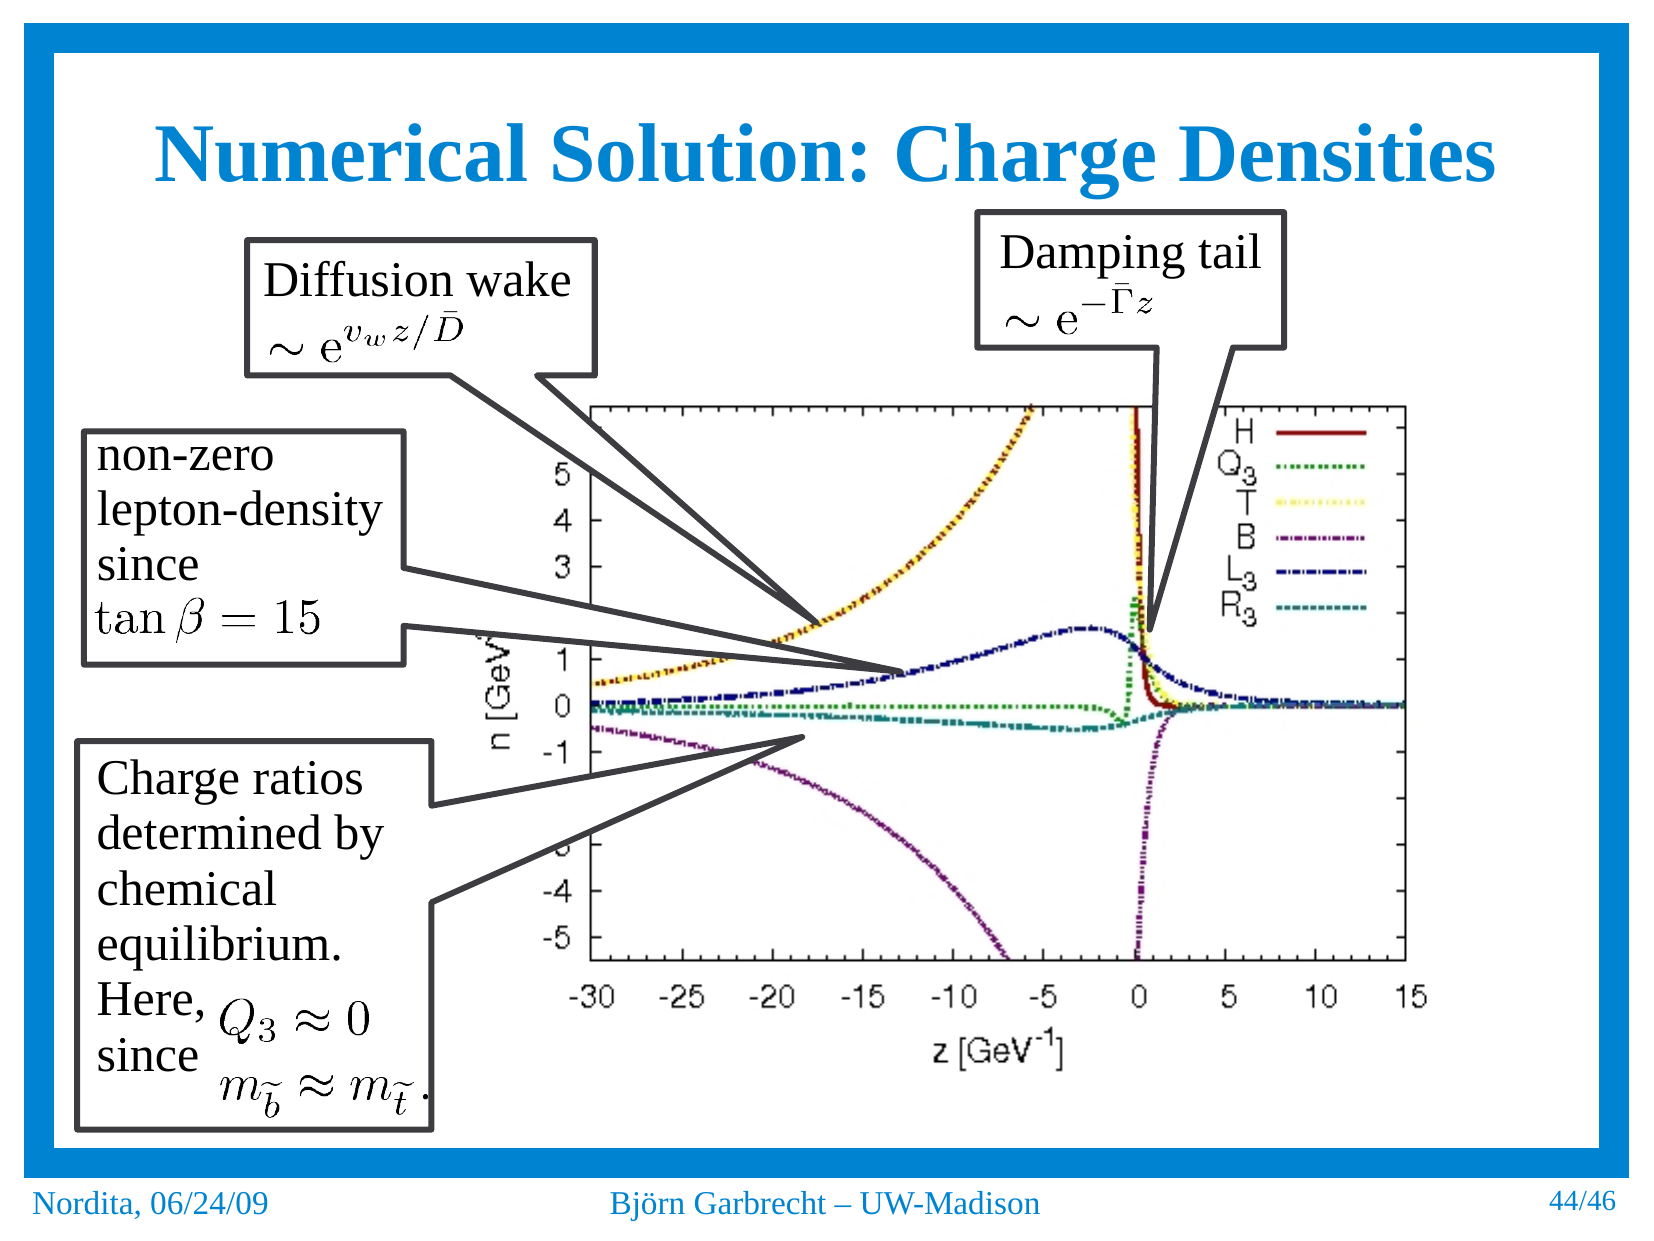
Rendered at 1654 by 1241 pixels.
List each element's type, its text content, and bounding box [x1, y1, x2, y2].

picture [263, 308, 474, 369]
text_box [977, 212, 1285, 630]
text_box [83, 431, 901, 672]
picture [90, 594, 326, 650]
text_box Damping tail [984, 216, 1278, 293]
text_box non-zero lepton-density since [82, 418, 399, 615]
title Numerical Solution: Charge Densities [82, 49, 1571, 257]
picture [999, 280, 1160, 341]
text_box [400, 1122, 432, 1130]
picture [209, 995, 374, 1051]
text_box Charge ratios determined by chemical equilibrium. Here, since [81, 742, 400, 1181]
picture [215, 1071, 440, 1122]
text_box [247, 240, 817, 623]
text_box [77, 737, 803, 1130]
text_box Diffusion wake [248, 244, 587, 321]
picture [462, 364, 1463, 1101]
